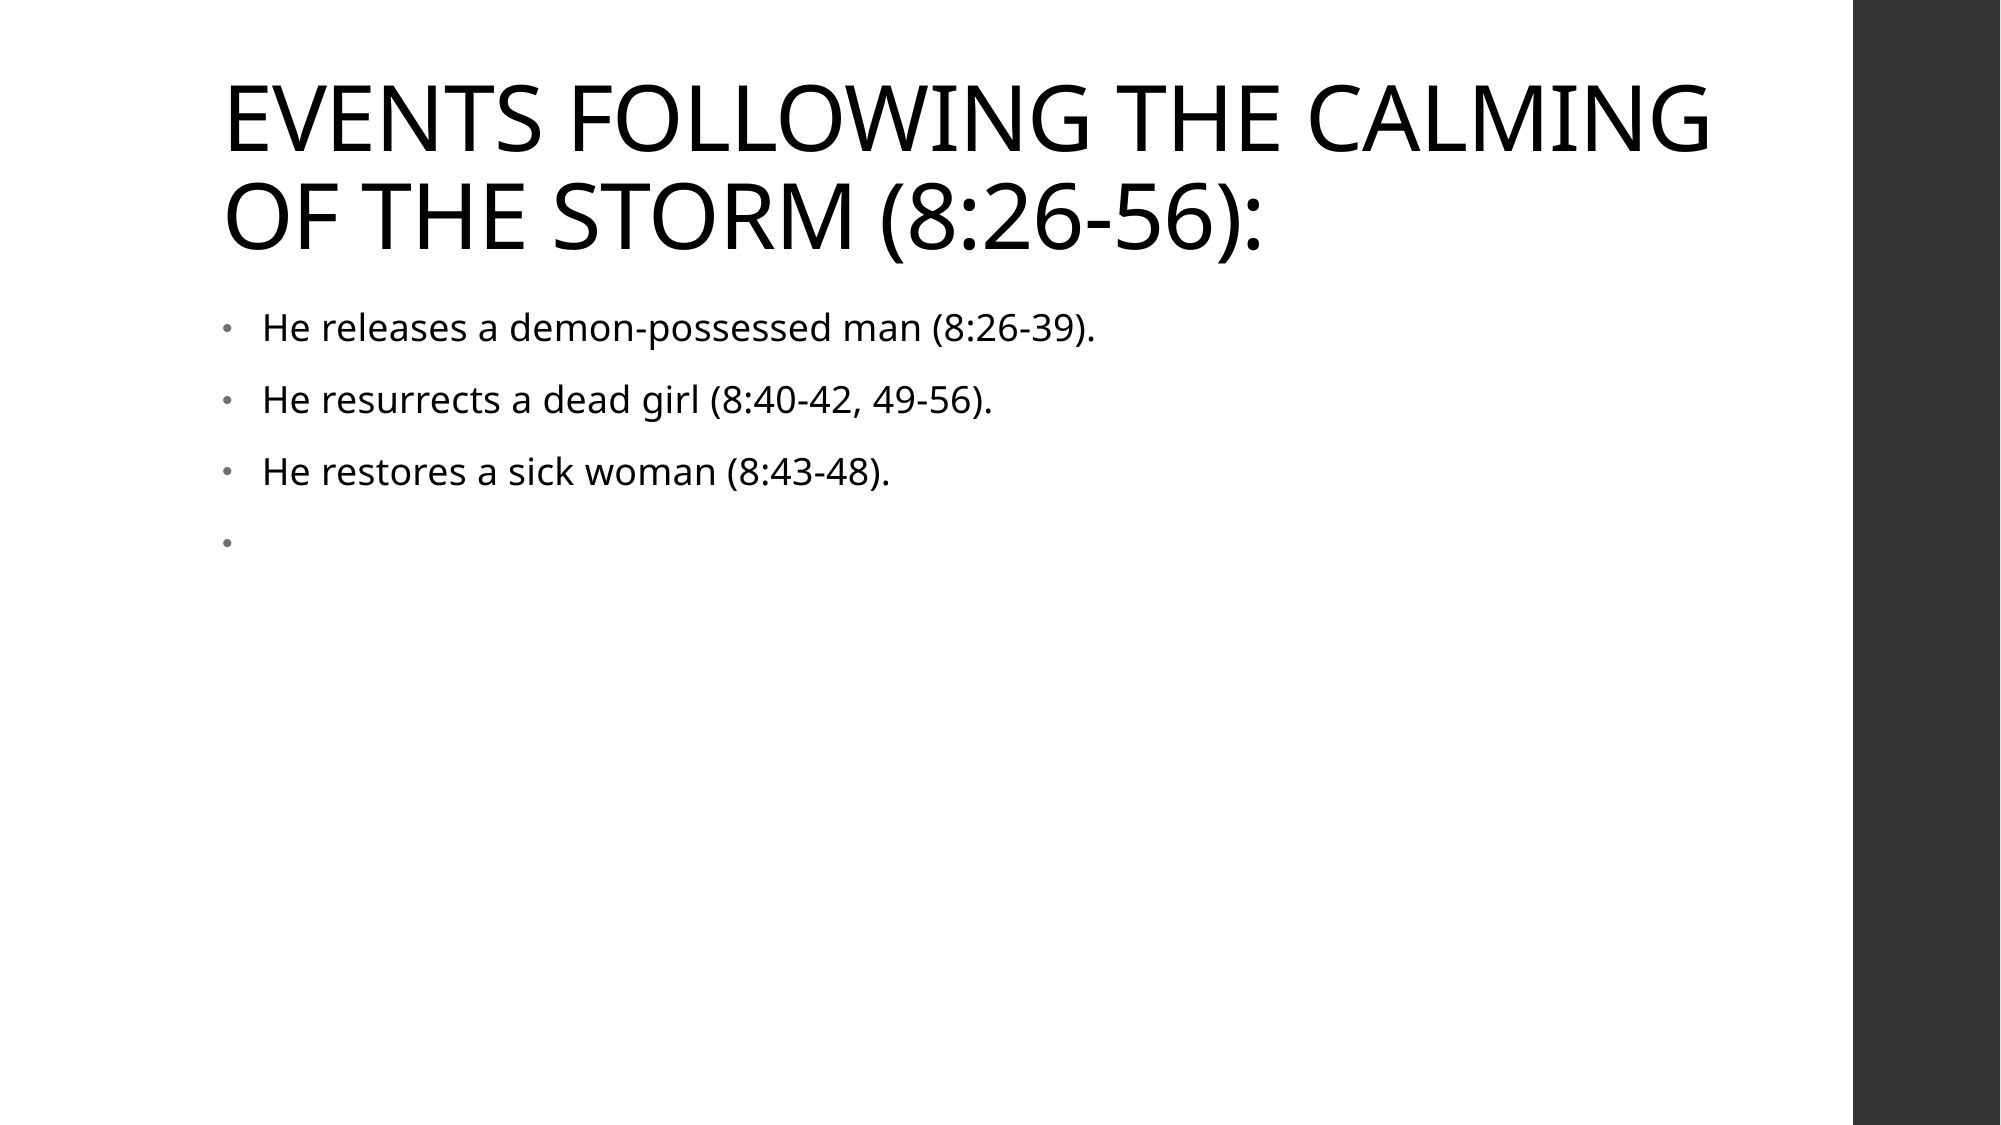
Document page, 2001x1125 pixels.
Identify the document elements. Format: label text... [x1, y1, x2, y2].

title EVENTS FOLLOWING THE CALMING OF THE STORM (8:26-56): [206, 60, 1797, 278]
list He releases a demon-possessed man (8:26-39). He resurrects a dead girl (8:40-42, 49-56). He restores a sick woman (8:43-48). [206, 299, 1617, 1014]
